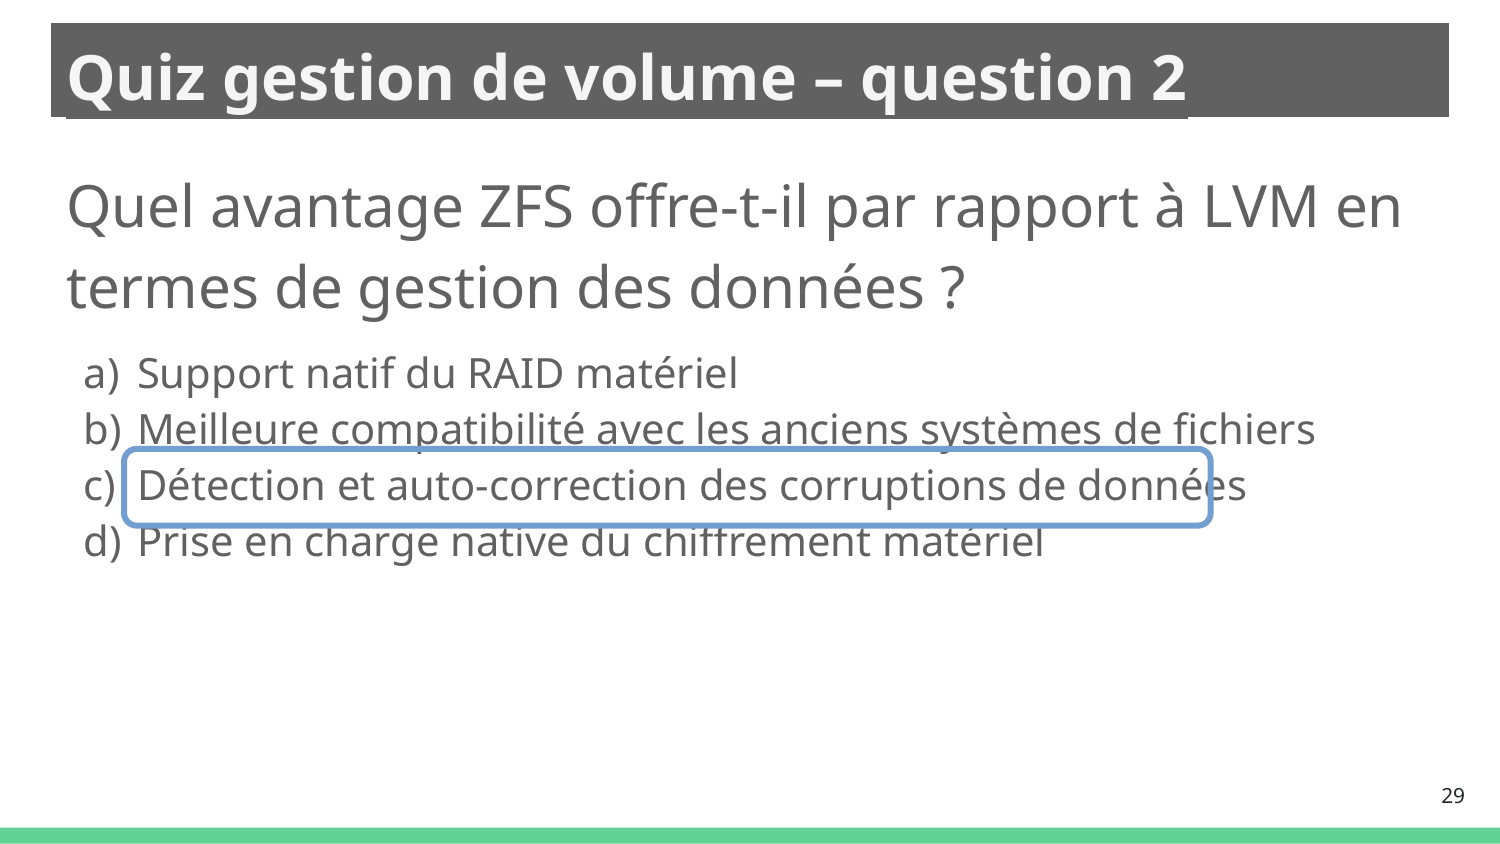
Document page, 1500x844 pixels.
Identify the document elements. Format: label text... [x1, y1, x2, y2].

list Quel avantage ZFS offre-t-il par rapport à LVM en termes de gestion des données ? Support natif du RAID matériel Meilleure compatibilité avec les anciens systèmes de fichiers Détection et auto-correction des corruptions de données Prise en charge native du chiffrement matériel [51, 144, 1477, 709]
title Quiz gestion de volume – question 2 [51, 23, 1449, 117]
slide_number <numéro> [1389, 764, 1480, 830]
